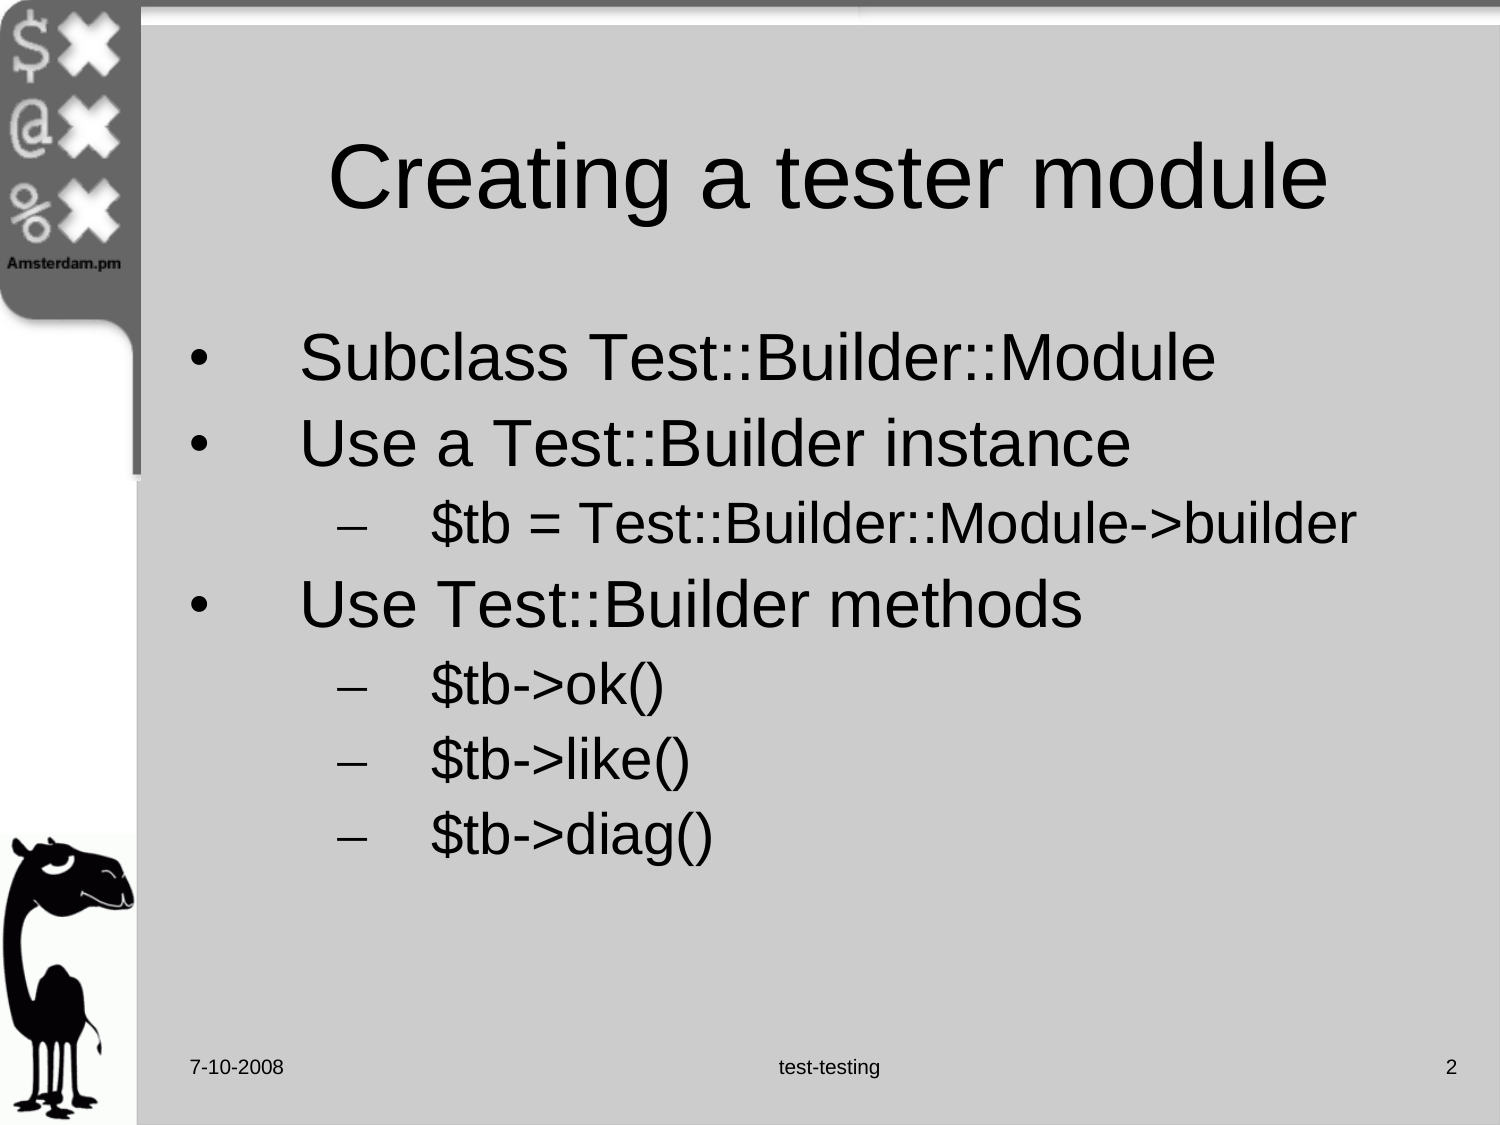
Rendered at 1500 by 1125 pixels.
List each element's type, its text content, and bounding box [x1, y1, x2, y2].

picture [0, 834, 136, 1125]
picture [0, 0, 1500, 481]
title Creating a tester module [187, 94, 1473, 266]
list Subclass Test::Builder::Module Use a Test::Builder instance $tb = Test::Builder::Module->builder Use Test::Builder methods $tb->ok() $tb->like() $tb->diag() [187, 324, 1473, 983]
